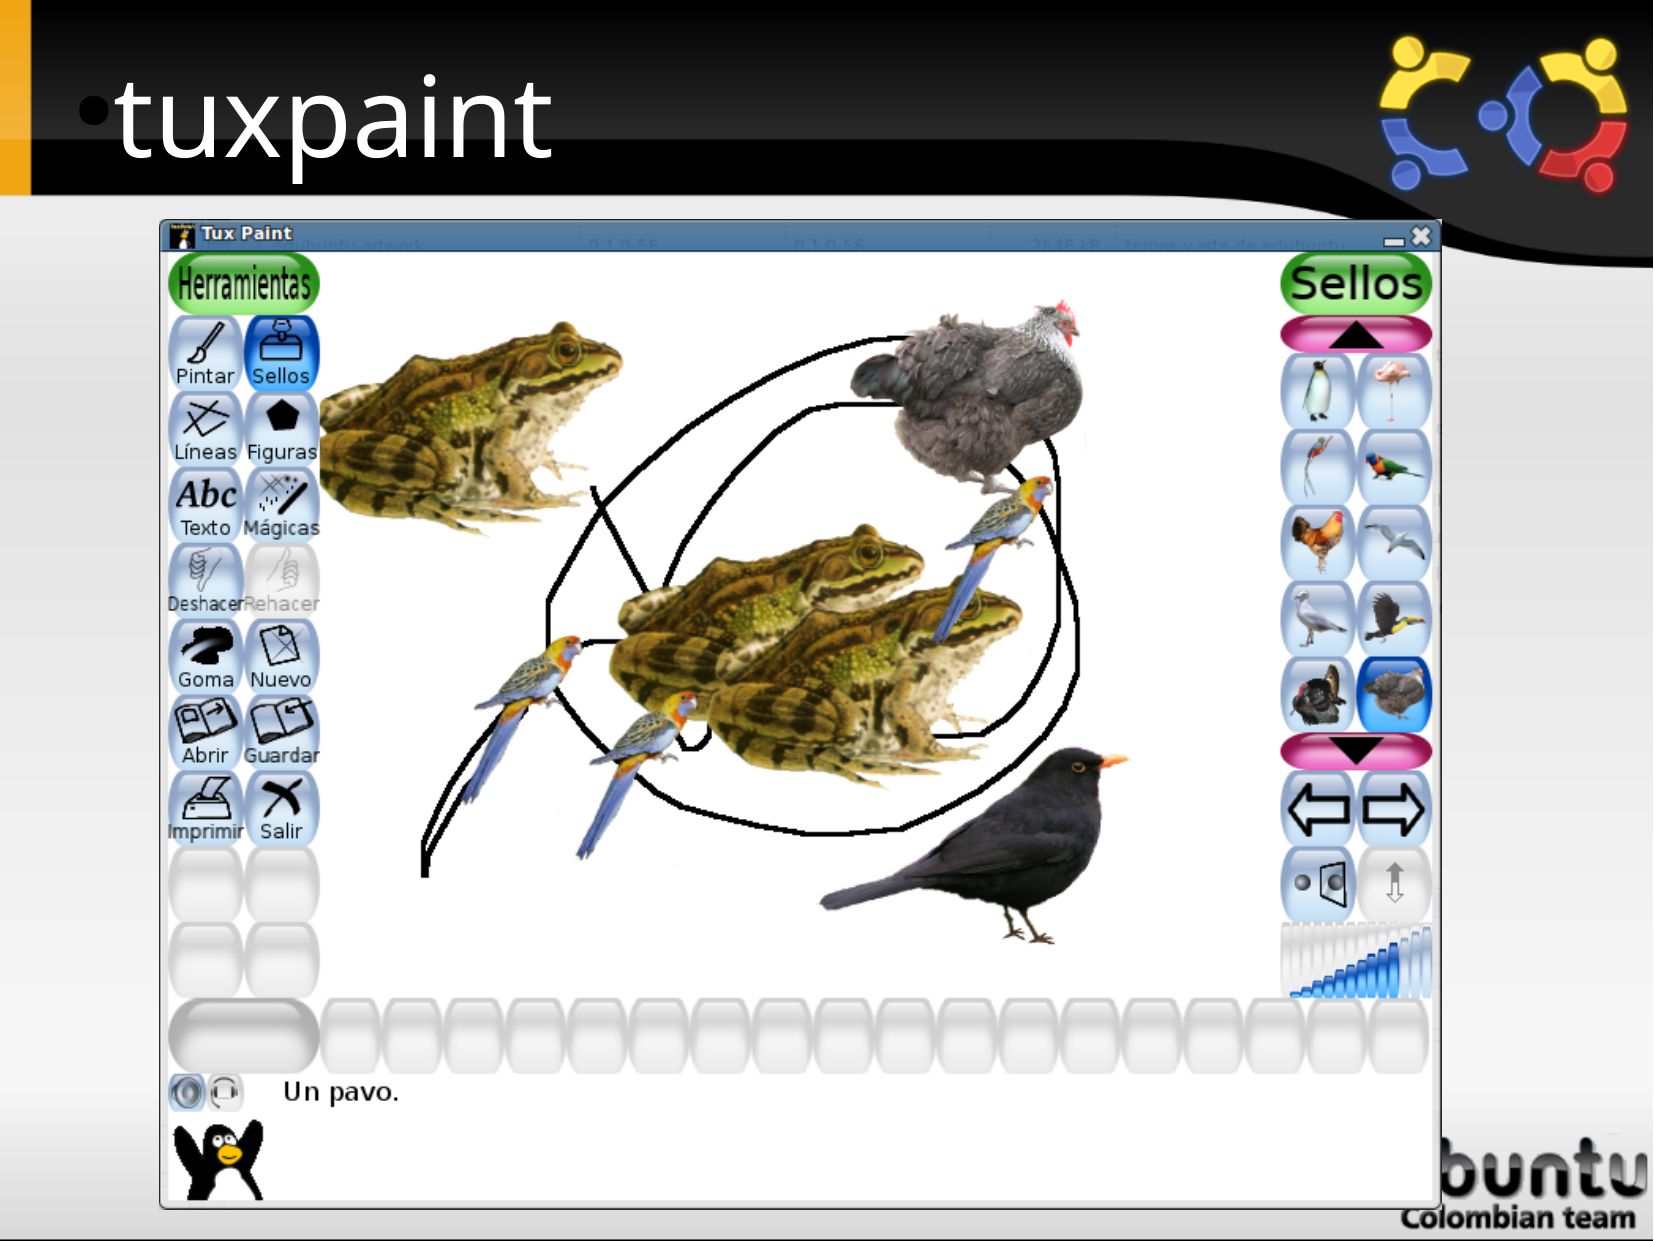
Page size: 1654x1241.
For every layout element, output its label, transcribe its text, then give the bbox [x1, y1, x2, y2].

text_box tuxpaint [59, 29, 1447, 178]
picture [0, 0, 1653, 1241]
